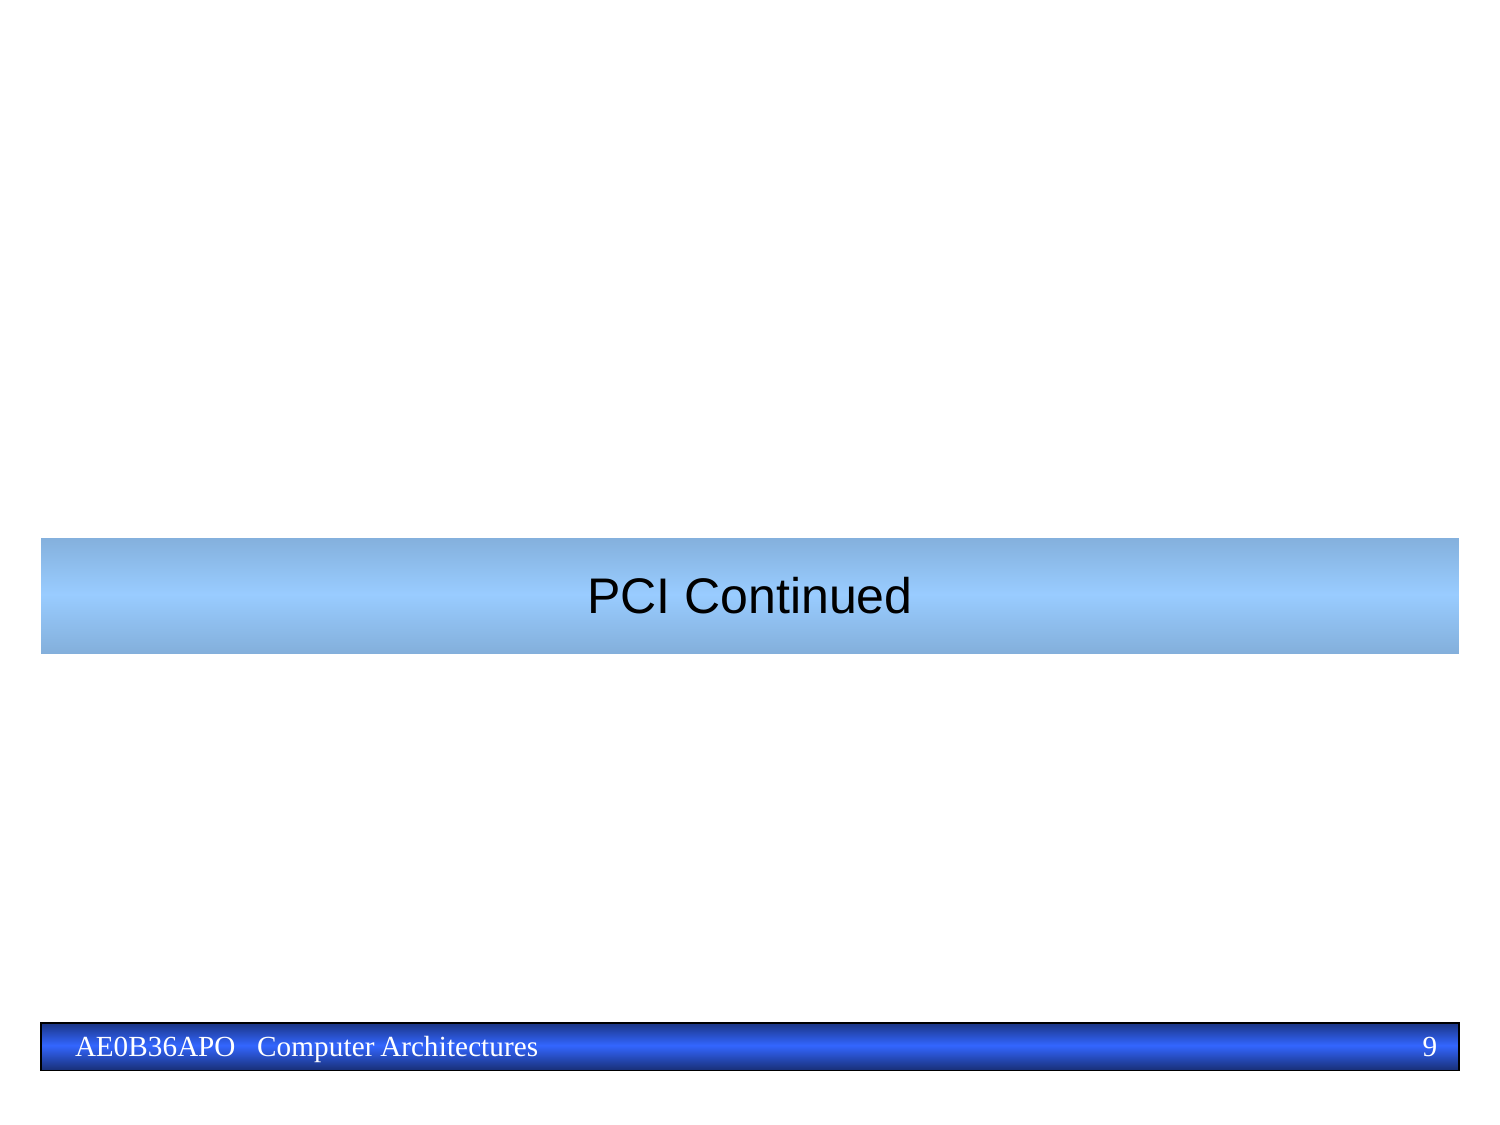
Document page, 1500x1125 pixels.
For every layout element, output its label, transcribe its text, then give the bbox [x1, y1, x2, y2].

title PCI Continued [41, 538, 1459, 654]
